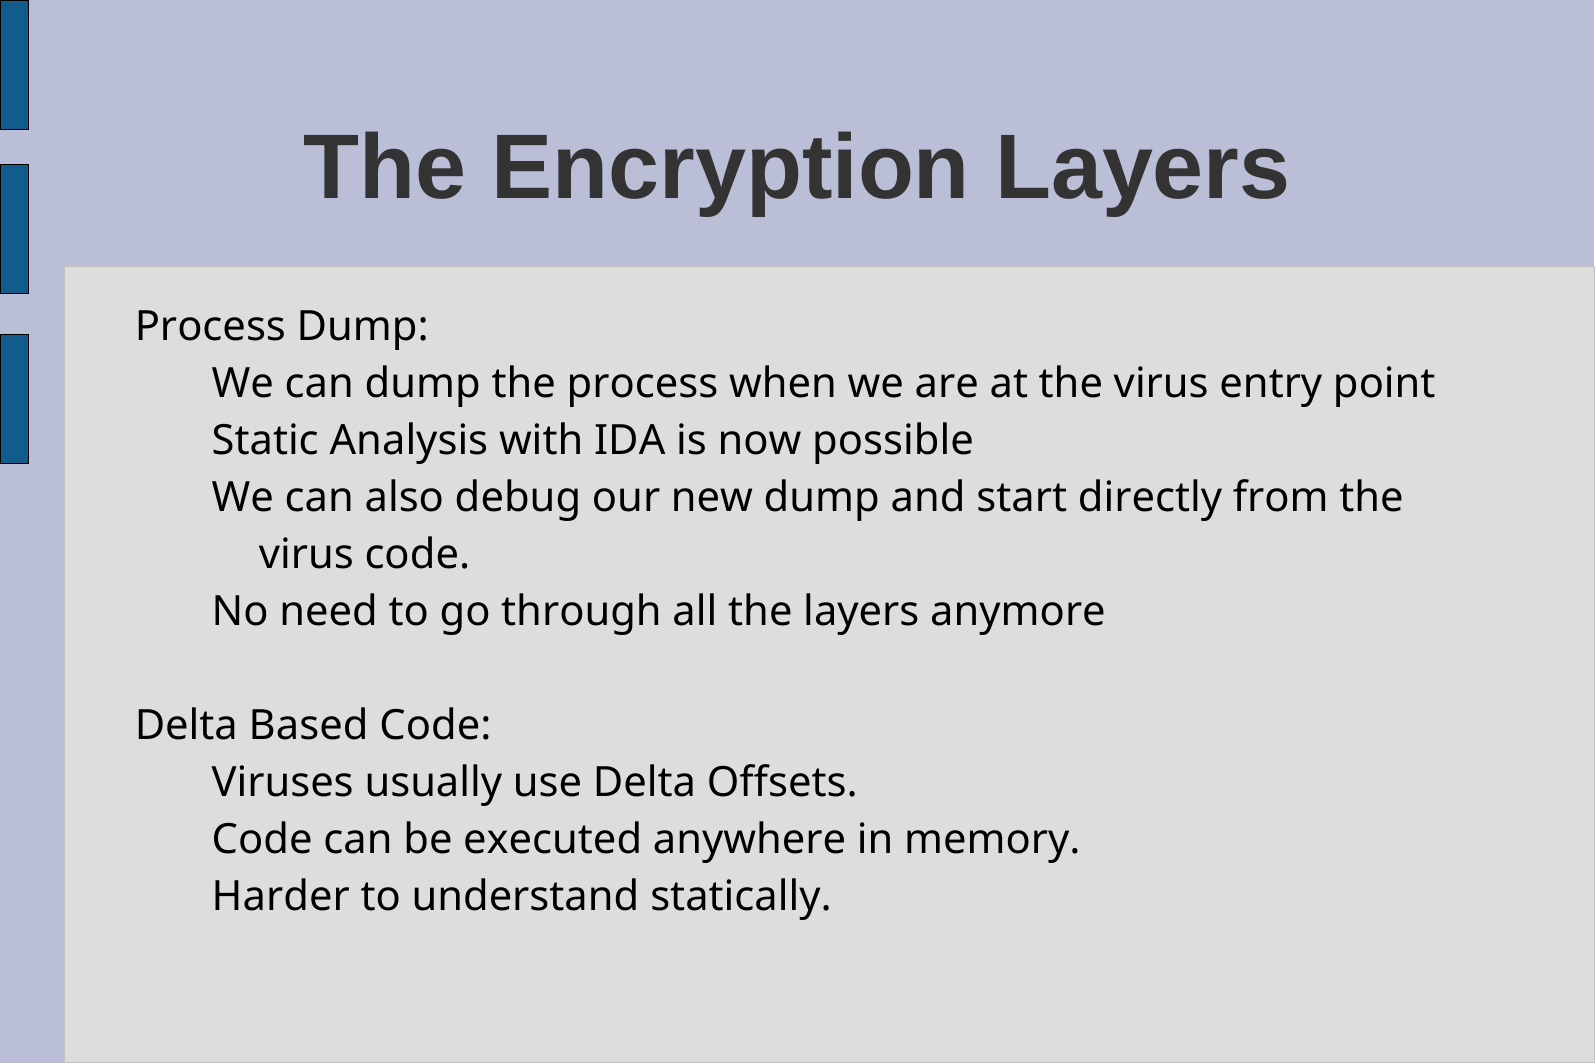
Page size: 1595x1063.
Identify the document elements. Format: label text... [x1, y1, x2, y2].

title The Encryption Layers [117, 78, 1479, 256]
list Process Dump: We can dump the process when we are at the virus entry point Static Analysis with IDA is now possible We can also debug our new dump and start directly from the virus code. No need to go through all the layers anymore Delta Based Code: Viruses usually use Delta Offsets. Code can be executed anywhere in memory. Harder to understand statically. [117, 295, 1479, 966]
